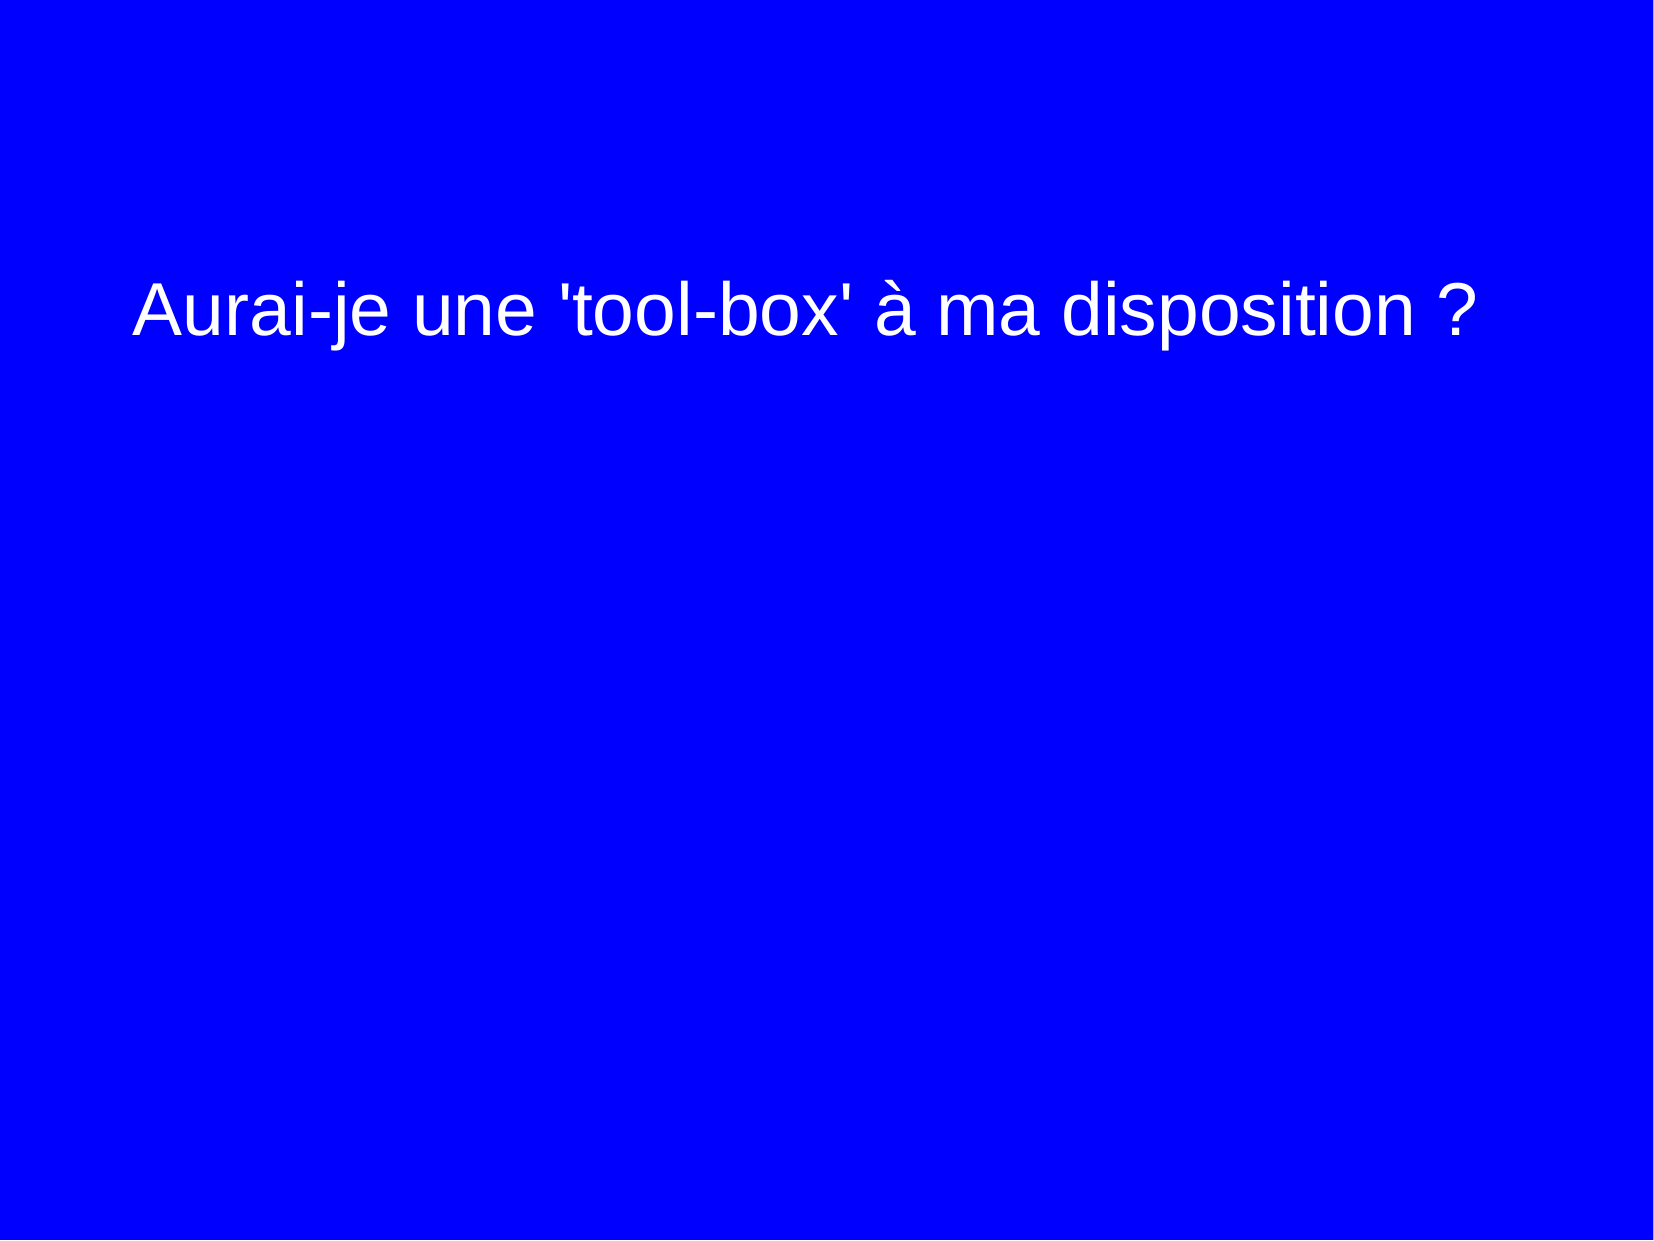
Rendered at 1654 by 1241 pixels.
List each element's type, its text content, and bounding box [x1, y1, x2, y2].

text_box Aurai-je une 'tool-box' à ma disposition ? [118, 260, 1536, 359]
